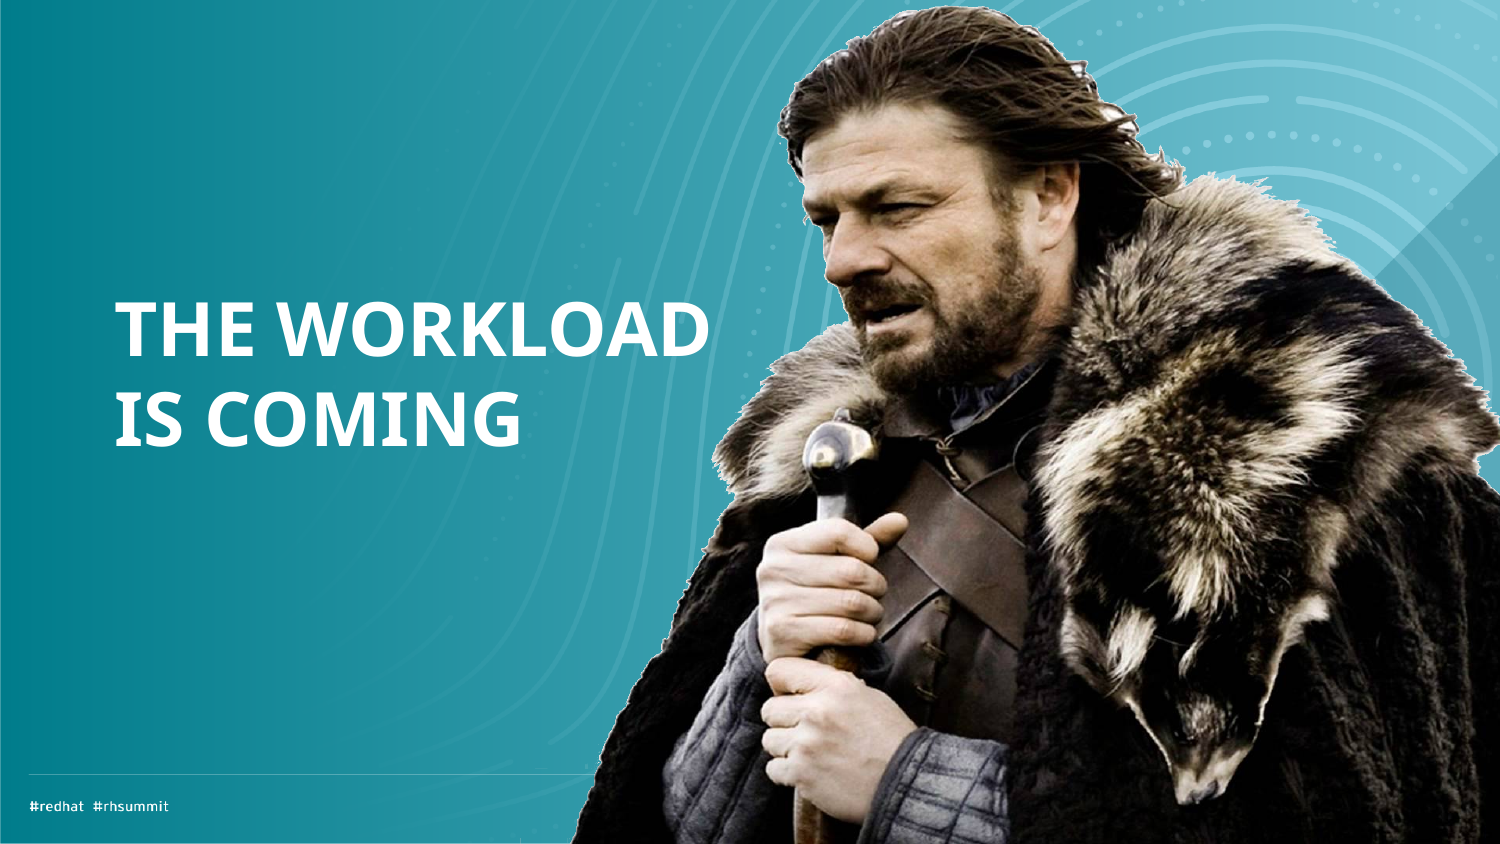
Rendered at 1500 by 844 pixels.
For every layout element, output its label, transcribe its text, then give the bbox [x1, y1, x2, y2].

picture [0, 0, 1500, 844]
text_box THE WORKLOAD IS COMING [99, 222, 1328, 521]
